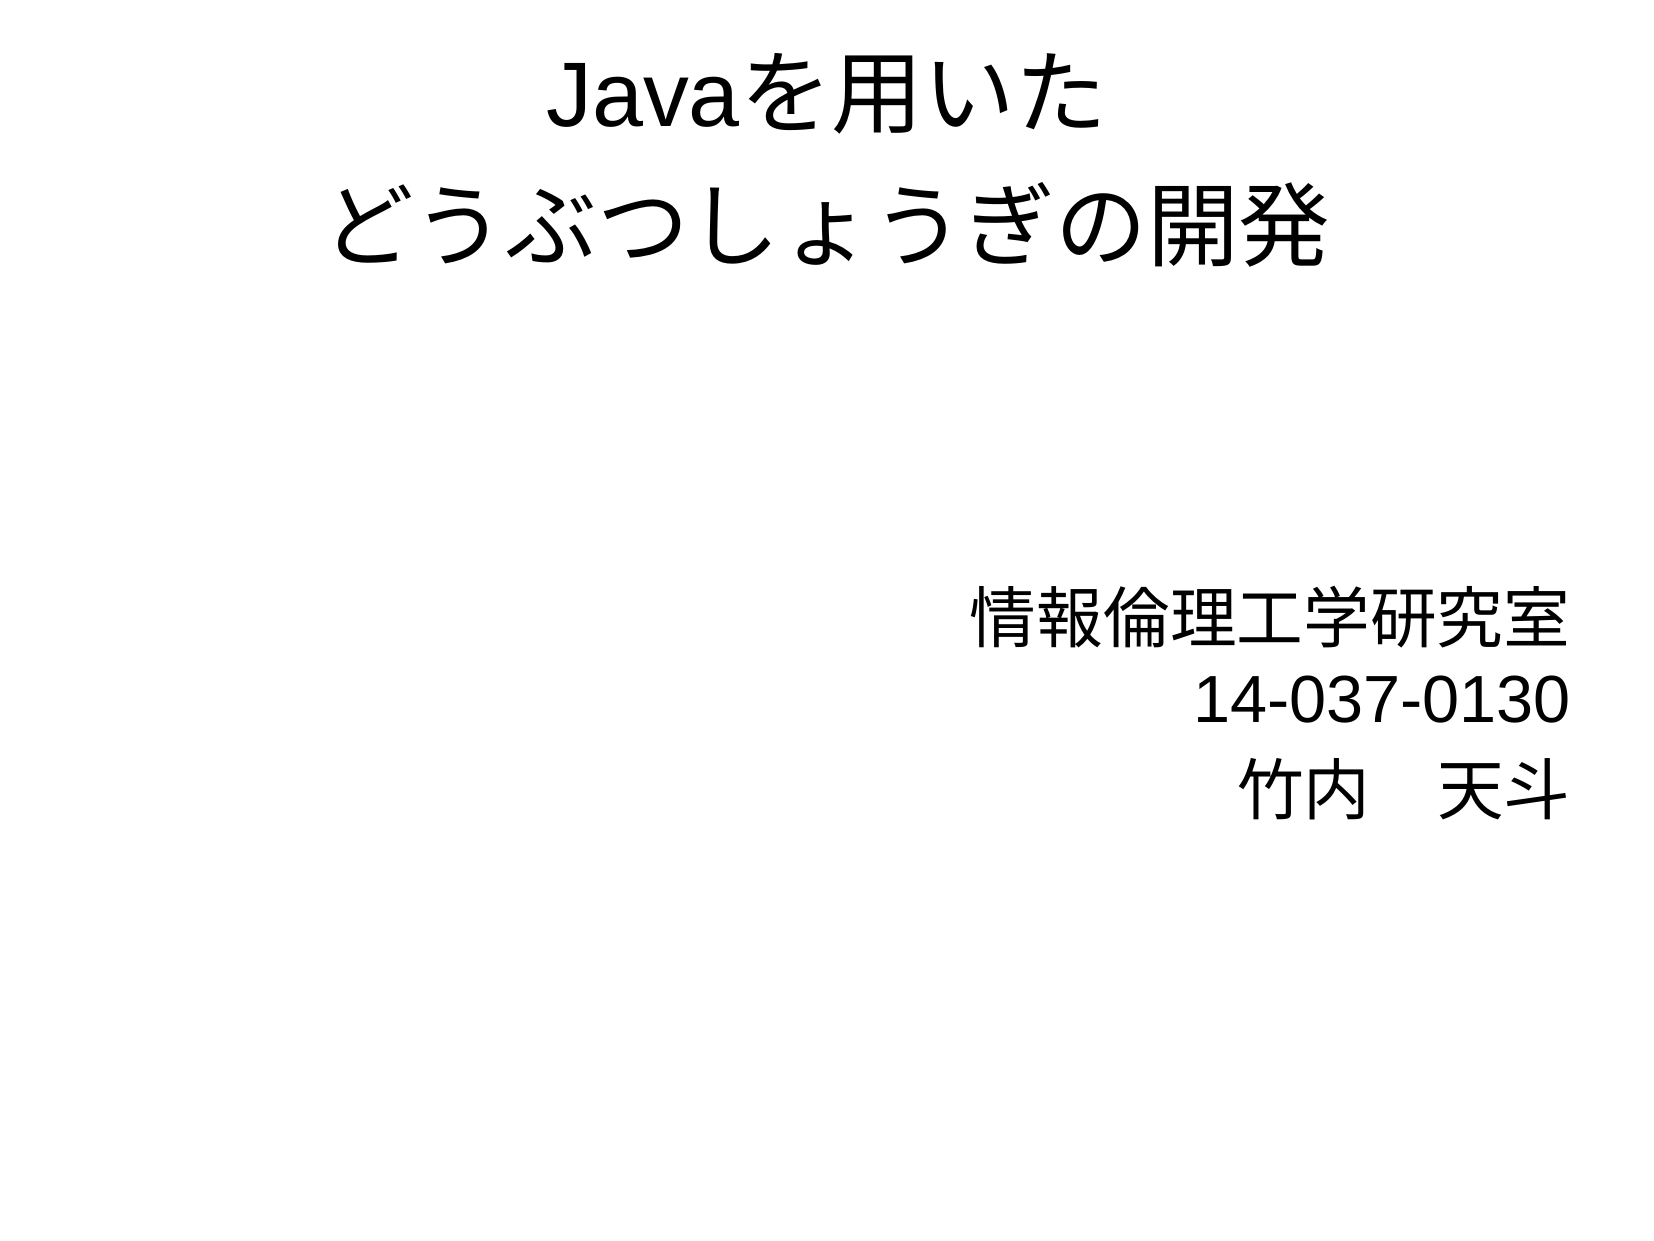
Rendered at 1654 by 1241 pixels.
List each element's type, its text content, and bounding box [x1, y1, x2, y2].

subtitle 情報倫理工学研究室 14-037-0130 竹内 天斗 [82, 290, 1571, 1109]
title Javaを用いた どうぶつしょうぎの開発 [82, 49, 1571, 257]
